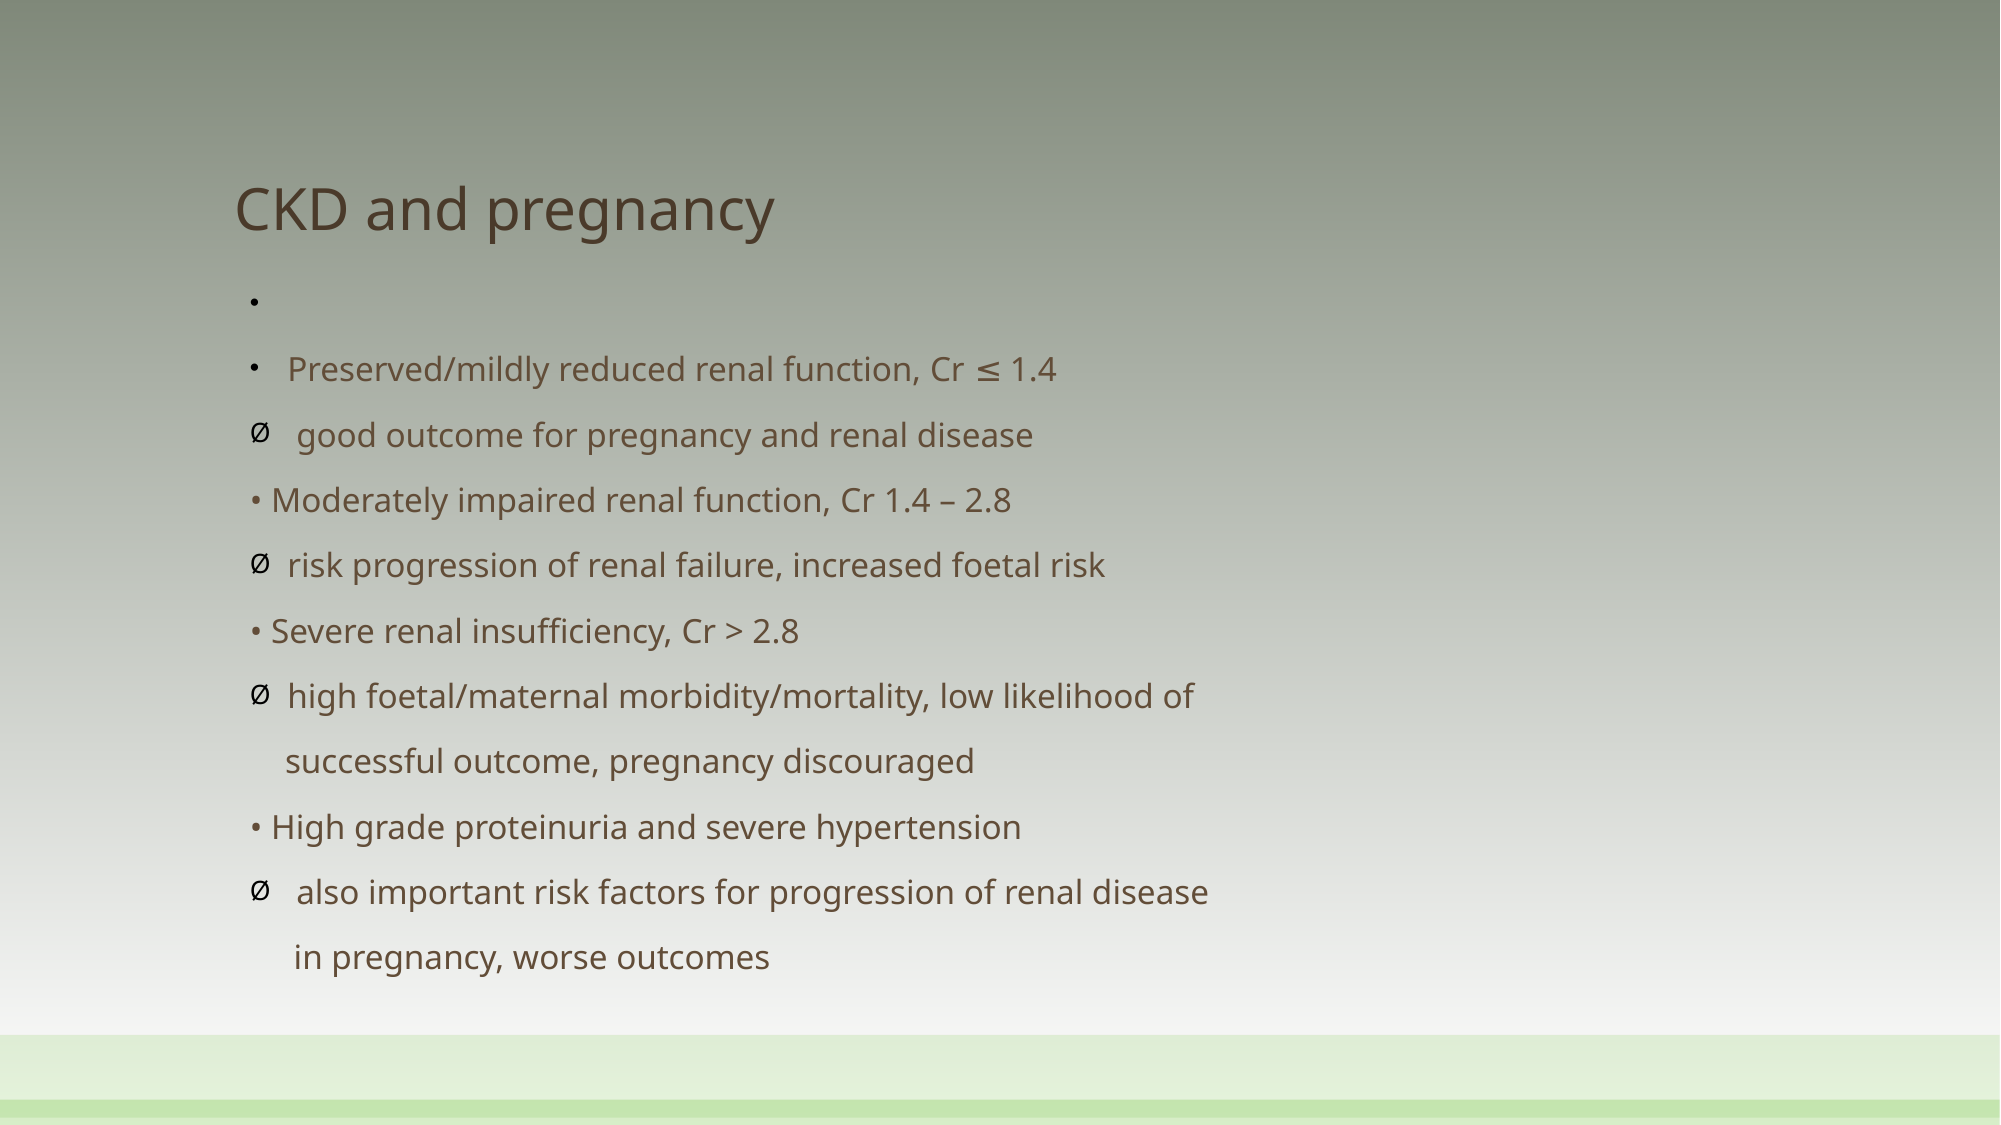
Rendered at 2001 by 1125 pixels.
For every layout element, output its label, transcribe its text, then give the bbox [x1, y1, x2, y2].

list Preserved/mildly reduced renal function, Cr ≤ 1.4 good outcome for pregnancy and renal disease • Moderately impaired renal function, Cr 1.4 – 2.8 risk progression of renal failure, increased foetal risk • Severe renal insufficiency, Cr > 2.8 high foetal/maternal morbidity/mortality, low likelihood of successful outcome, pregnancy discouraged • High grade proteinuria and severe hypertension also important risk factors for progression of renal disease in pregnancy, worse outcomes [219, 274, 1780, 987]
title CKD and pregnancy [219, 71, 1780, 251]
